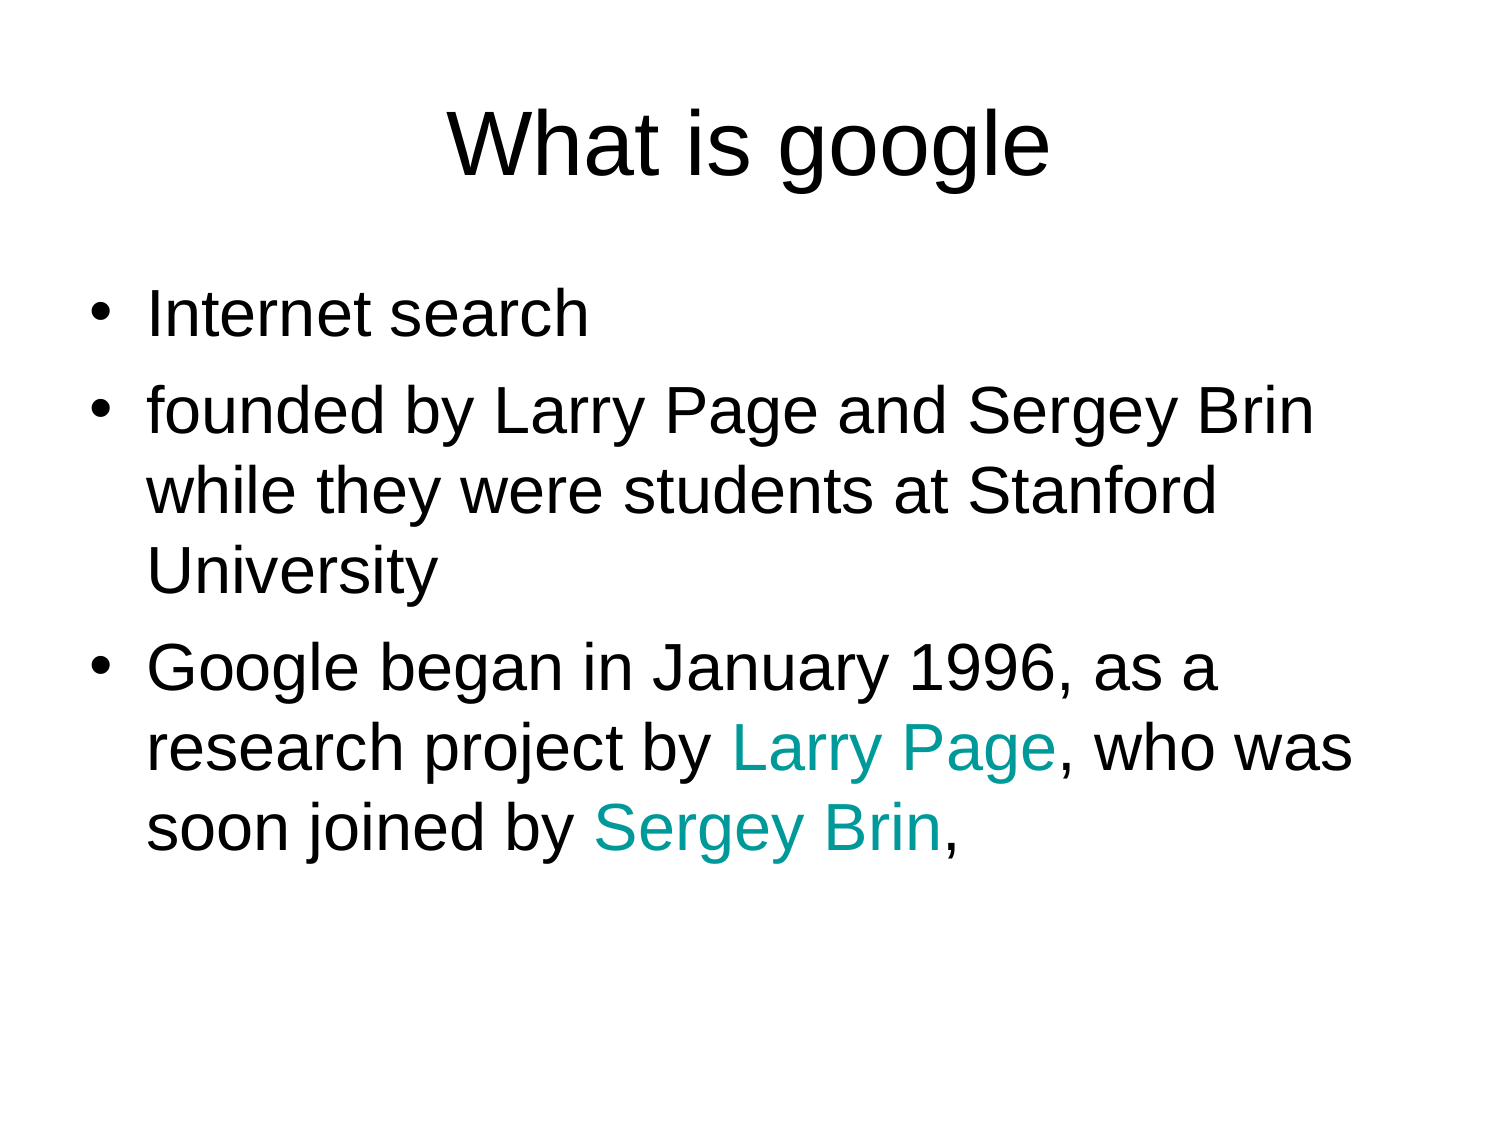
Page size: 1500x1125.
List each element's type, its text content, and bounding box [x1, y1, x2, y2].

list Internet search founded by Larry Page and Sergey Brin while they were students at Stanford University Google began in January 1996, as a research project by Larry Page, who was soon joined by Sergey Brin, [75, 262, 1426, 1005]
title What is google [75, 45, 1426, 233]
